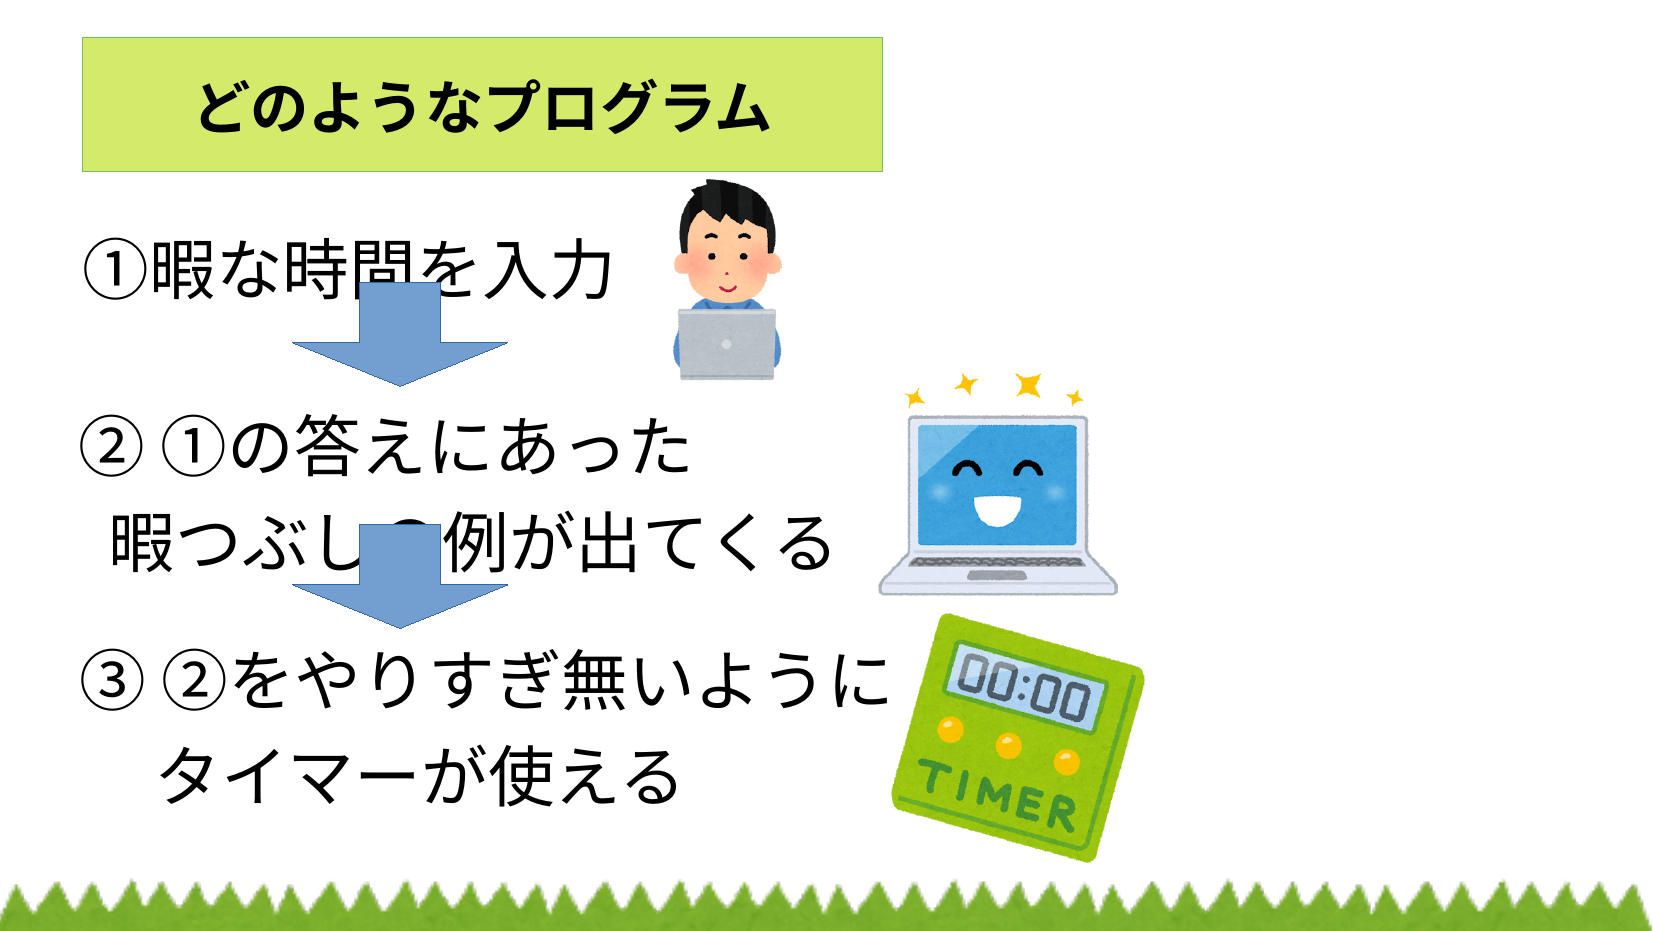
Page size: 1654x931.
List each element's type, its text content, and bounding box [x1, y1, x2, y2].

picture [0, 358, 1654, 931]
text_box ② ①の答えにあった 暇つぶしの例が出てくる [64, 386, 857, 602]
text_box [292, 524, 508, 629]
title どのようなプログラム [82, 37, 883, 172]
picture [655, 178, 799, 387]
text_box [292, 282, 508, 387]
list ①暇な時間を入力 [82, 217, 655, 325]
text_box ③ ②をやりすぎ無いように タイマーが使える [64, 620, 884, 827]
